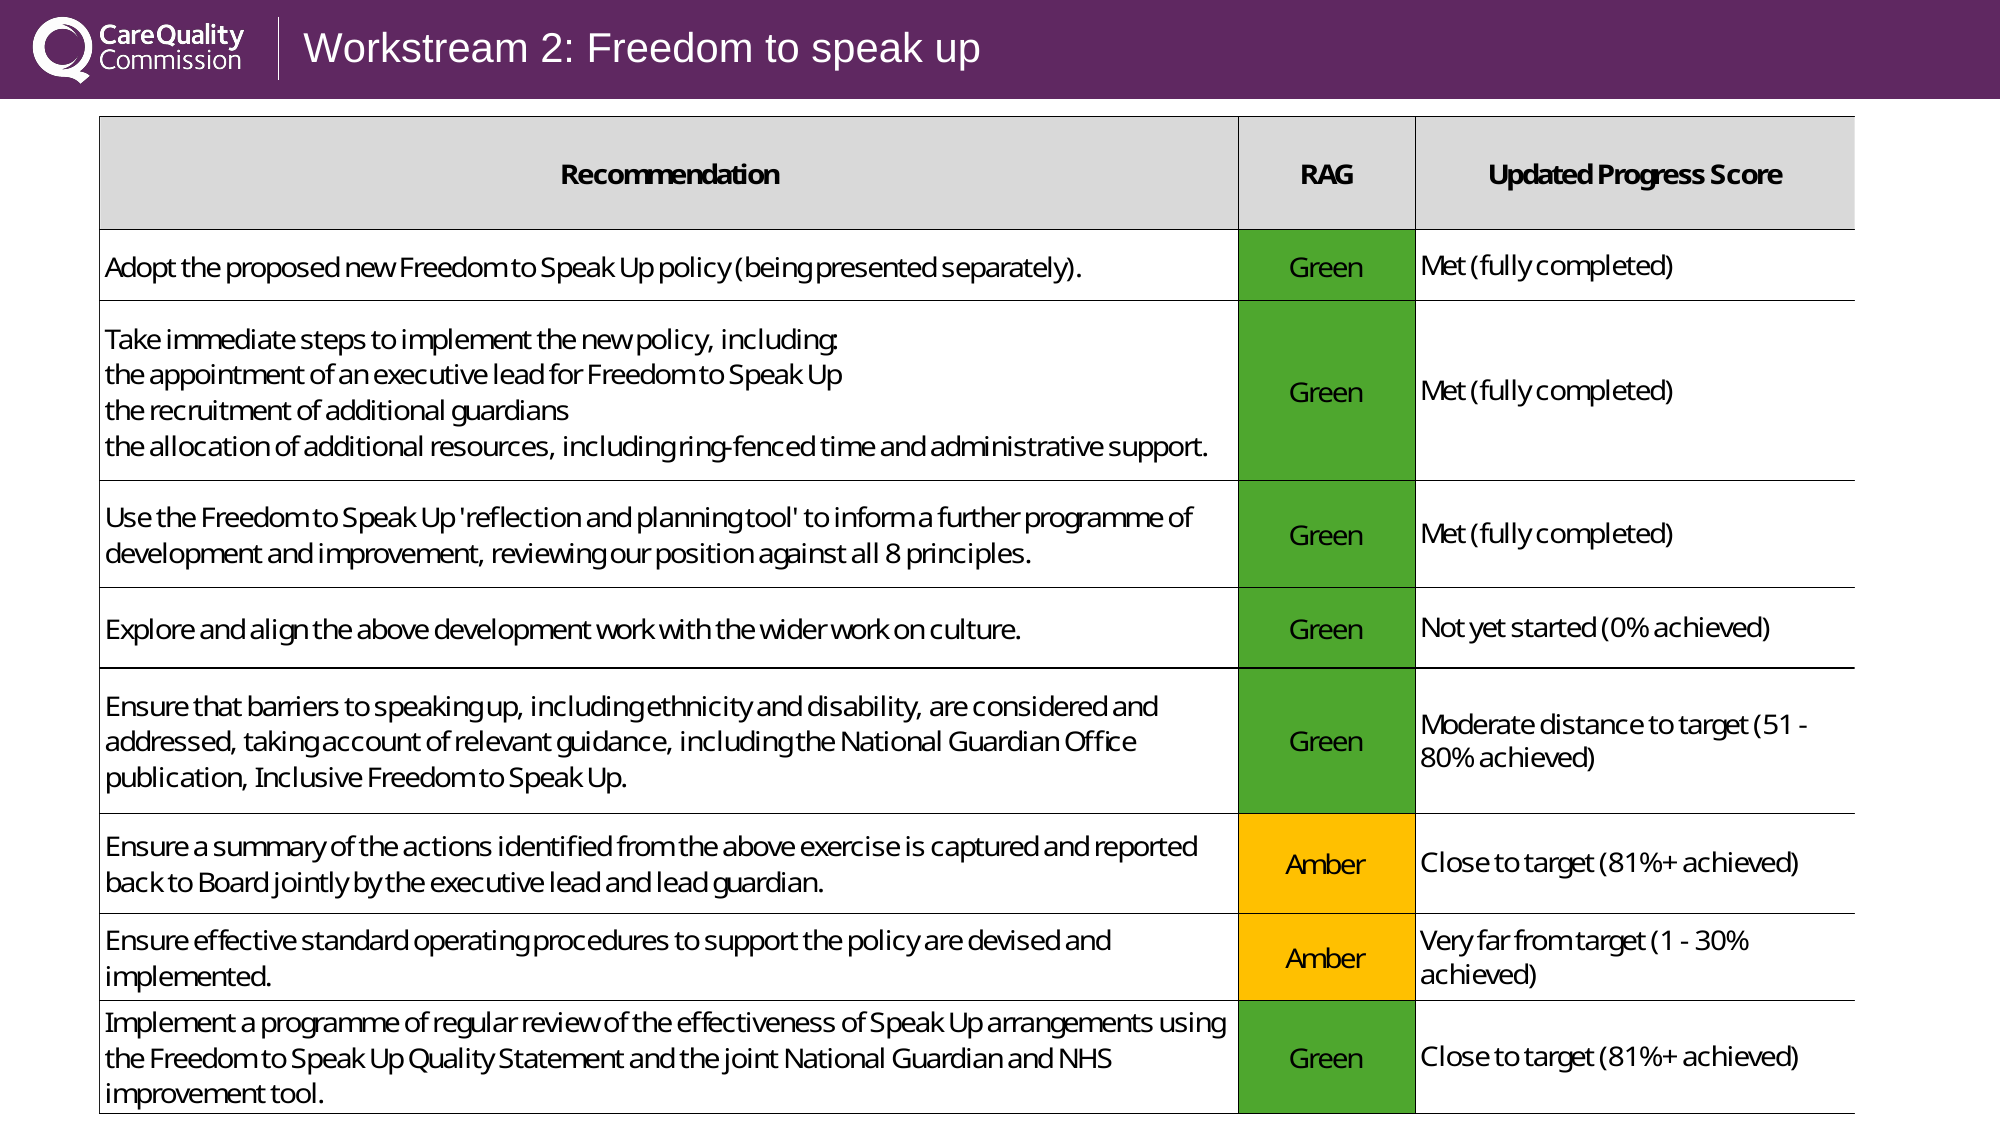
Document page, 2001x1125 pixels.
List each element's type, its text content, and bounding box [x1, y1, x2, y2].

text_box [0, 0, 2000, 99]
picture [32, 16, 245, 84]
text_box Workstream 2: Freedom to speak up [288, 13, 1144, 80]
picture [99, 115, 1856, 1115]
